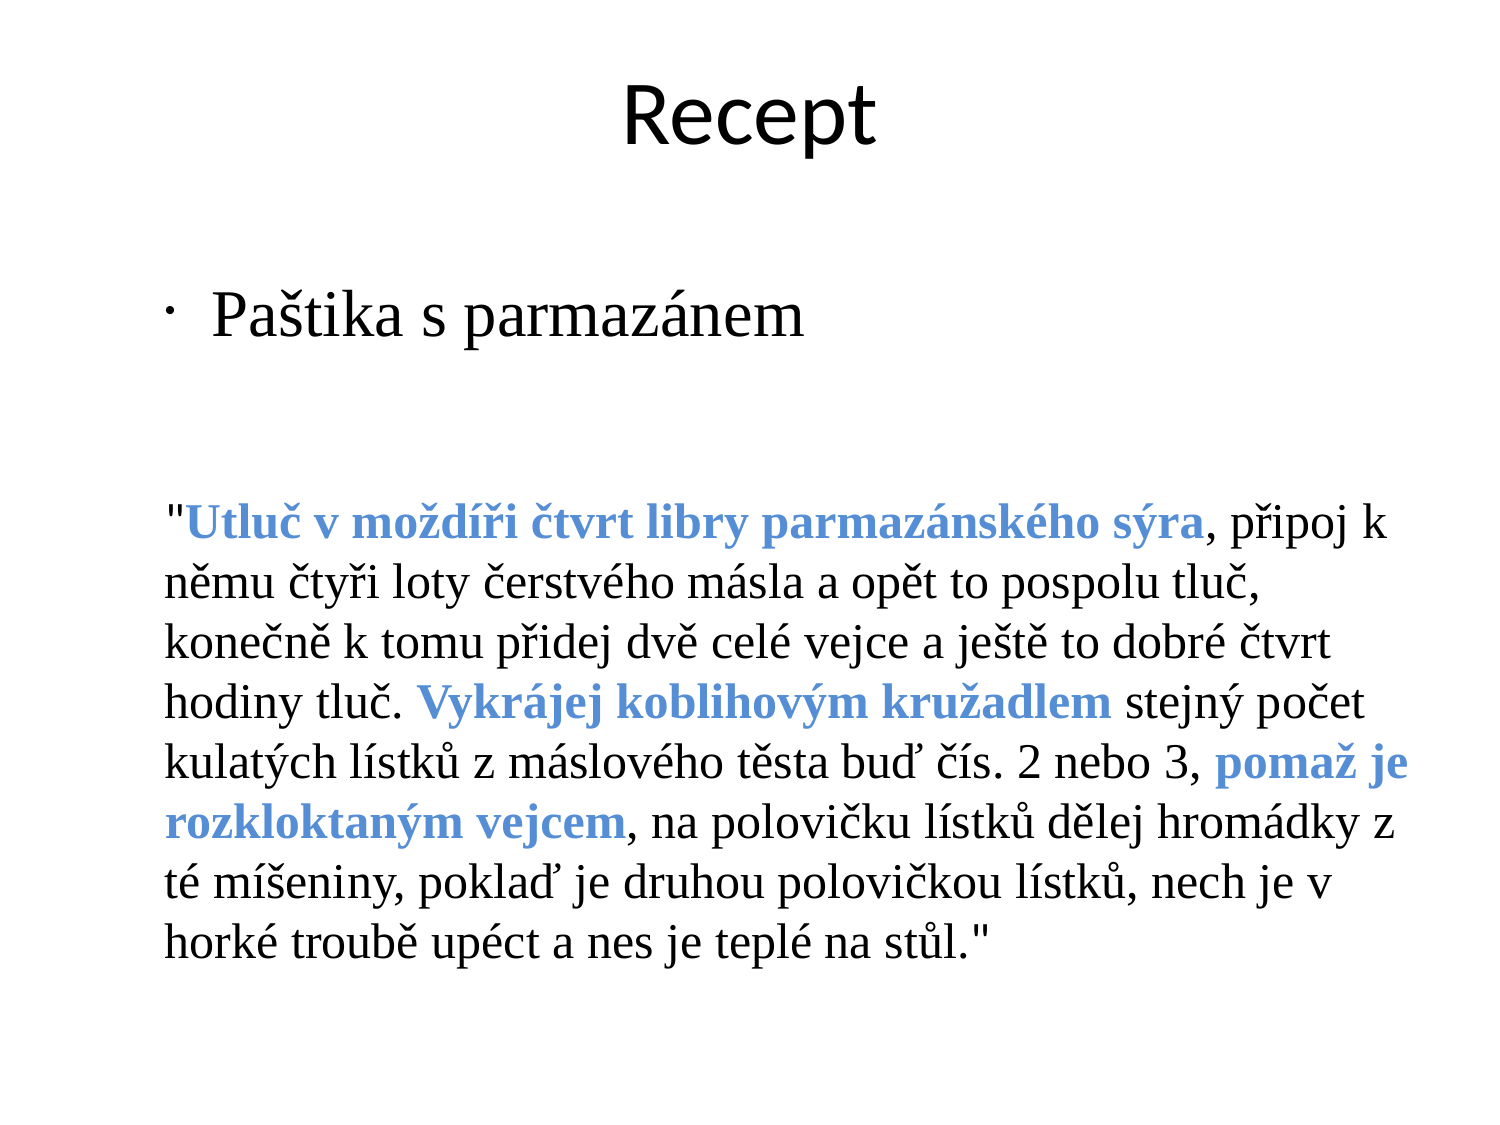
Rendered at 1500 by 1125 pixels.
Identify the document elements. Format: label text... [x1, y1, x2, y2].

title Recept [75, 45, 1425, 233]
list Paštika s parmazánem "Utluč v moždíři čtvrt libry parmazánského sýra, připoj k němu čtyři loty čerstvého másla a opět to pospolu tluč, konečně k tomu přidej dvě celé vejce a ještě to dobré čtvrt hodiny tluč. Vykrájej koblihovým kružadlem stejný počet kulatých lístků z máslového těsta buď čís. 2 nebo 3, pomaž je rozkloktaným vejcem, na polovičku lístků dělej hromádky z té míšeniny, poklaď je druhou polovičkou lístků, nech je v horké troubě upéct a nes je teplé na stůl." [75, 262, 1425, 1005]
